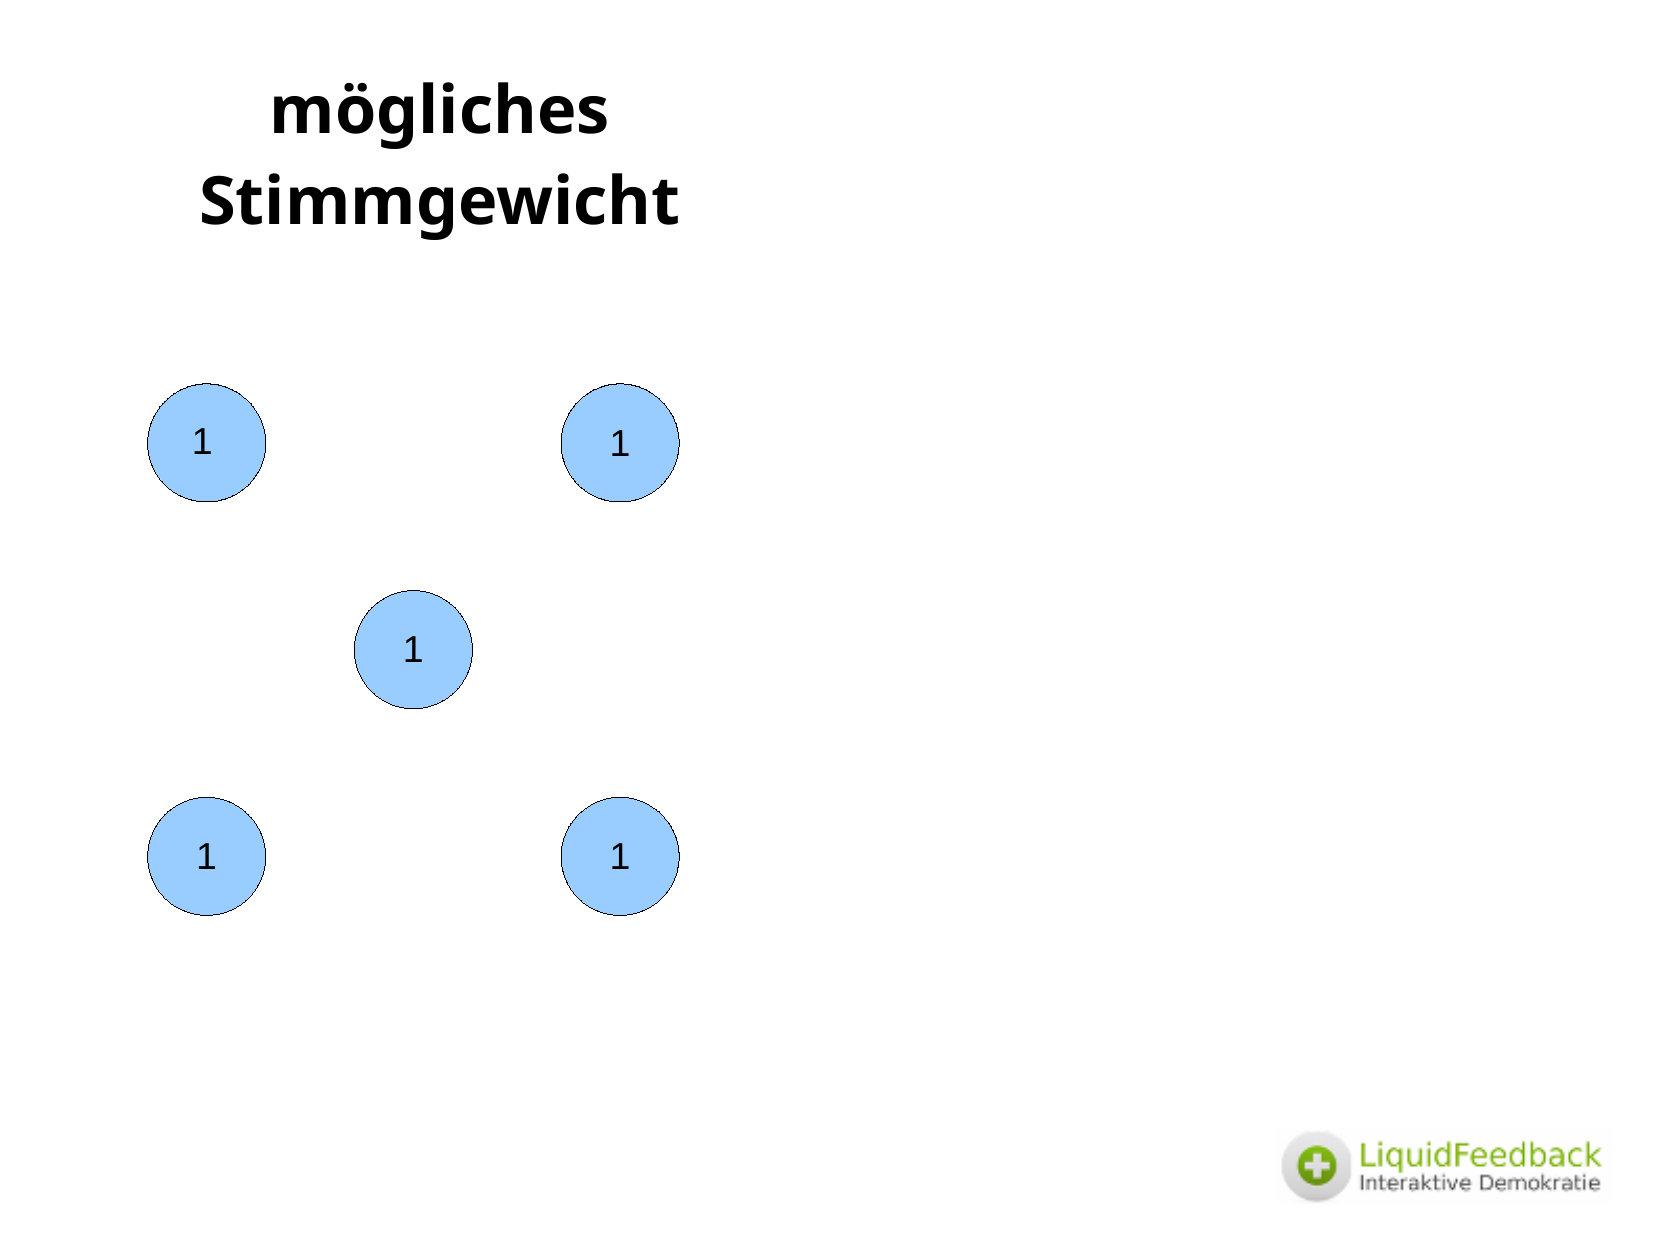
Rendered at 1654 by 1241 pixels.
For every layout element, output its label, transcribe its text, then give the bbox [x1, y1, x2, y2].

text_box 1 [561, 797, 680, 916]
text_box 1 [177, 413, 228, 471]
text_box 1 [147, 797, 266, 916]
title mögliches Stimmgewicht [82, 49, 798, 257]
text_box 1 [561, 383, 680, 502]
text_box [147, 383, 266, 502]
picture [1276, 1127, 1613, 1205]
text_box 1 [354, 590, 473, 709]
